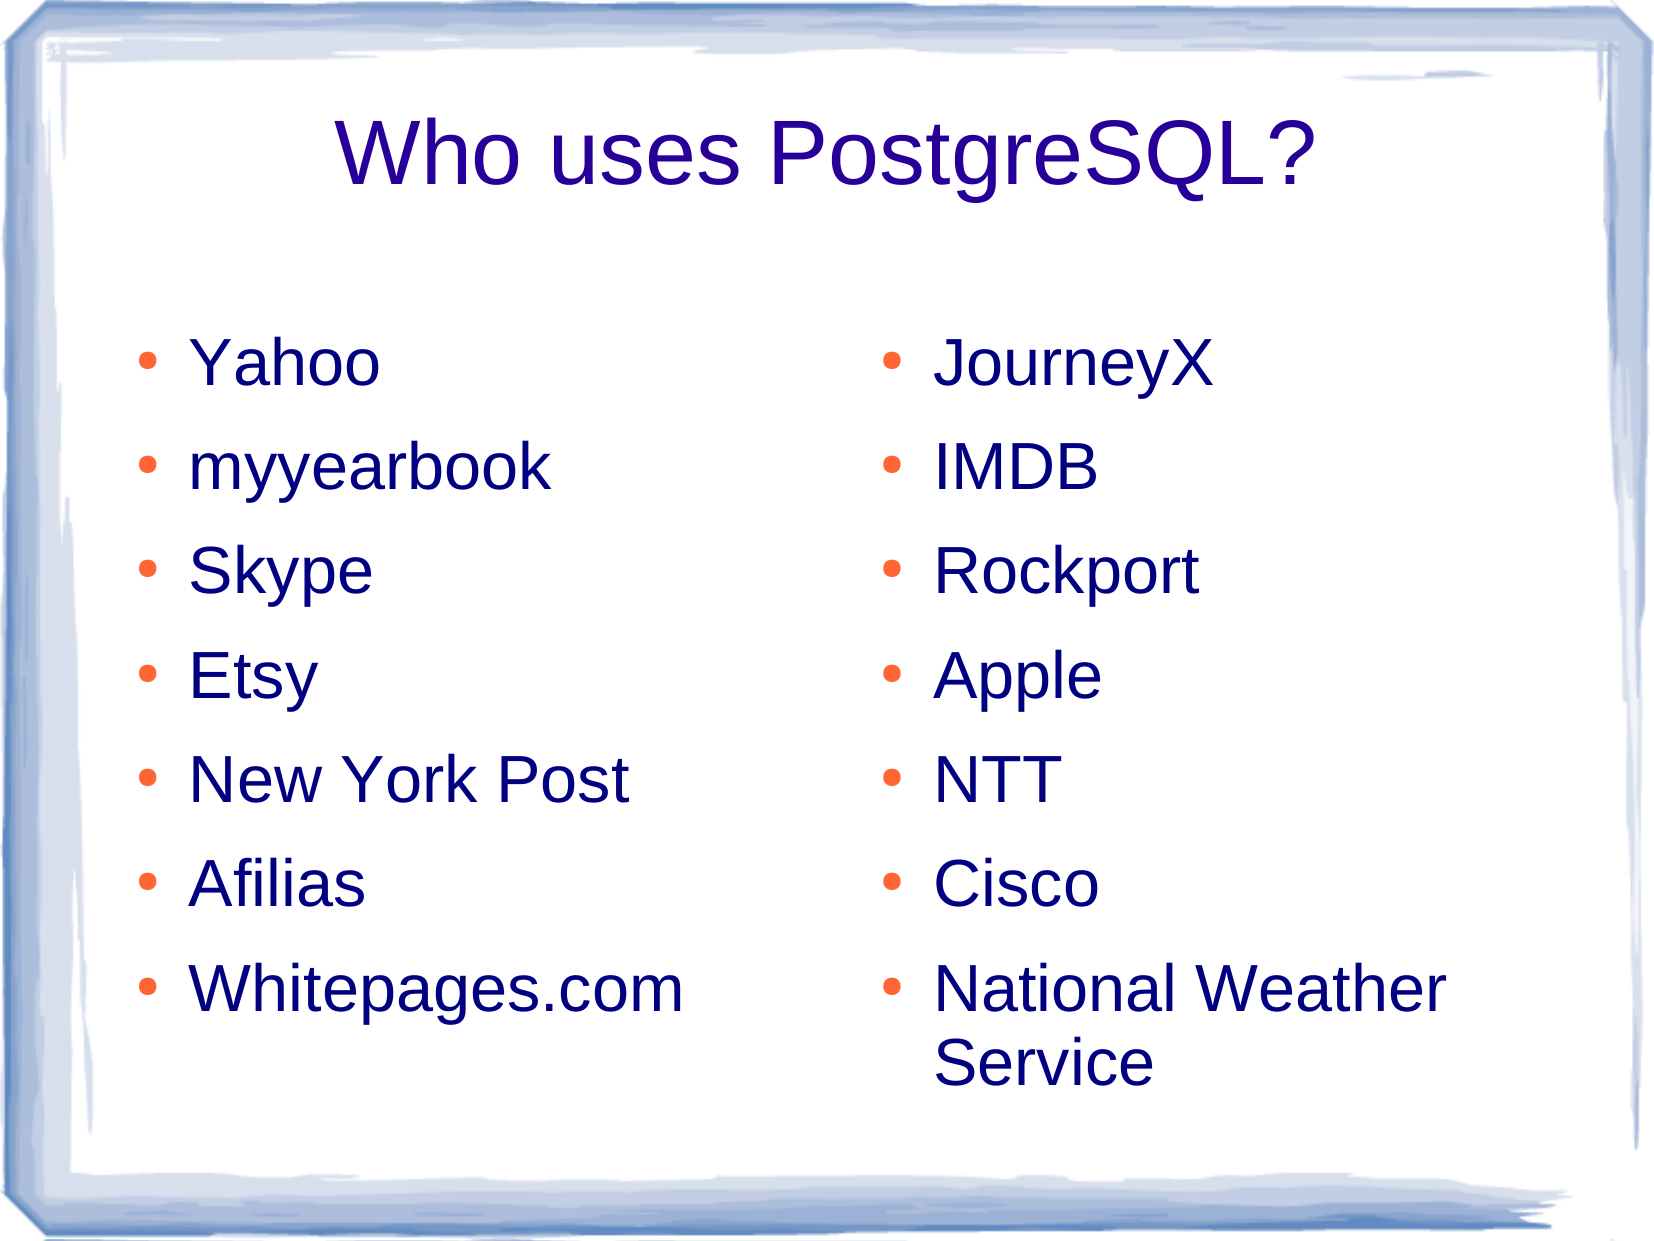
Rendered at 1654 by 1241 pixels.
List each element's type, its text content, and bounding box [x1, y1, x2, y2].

title Who uses PostgreSQL? [82, 49, 1571, 257]
list Yahoo myyearbook Skype Etsy New York Post Afilias Whitepages.com [118, 324, 827, 1026]
picture [0, 0, 1654, 1241]
list JourneyX IMDB Rockport Apple NTT Cisco National Weather Service [862, 324, 1572, 1101]
